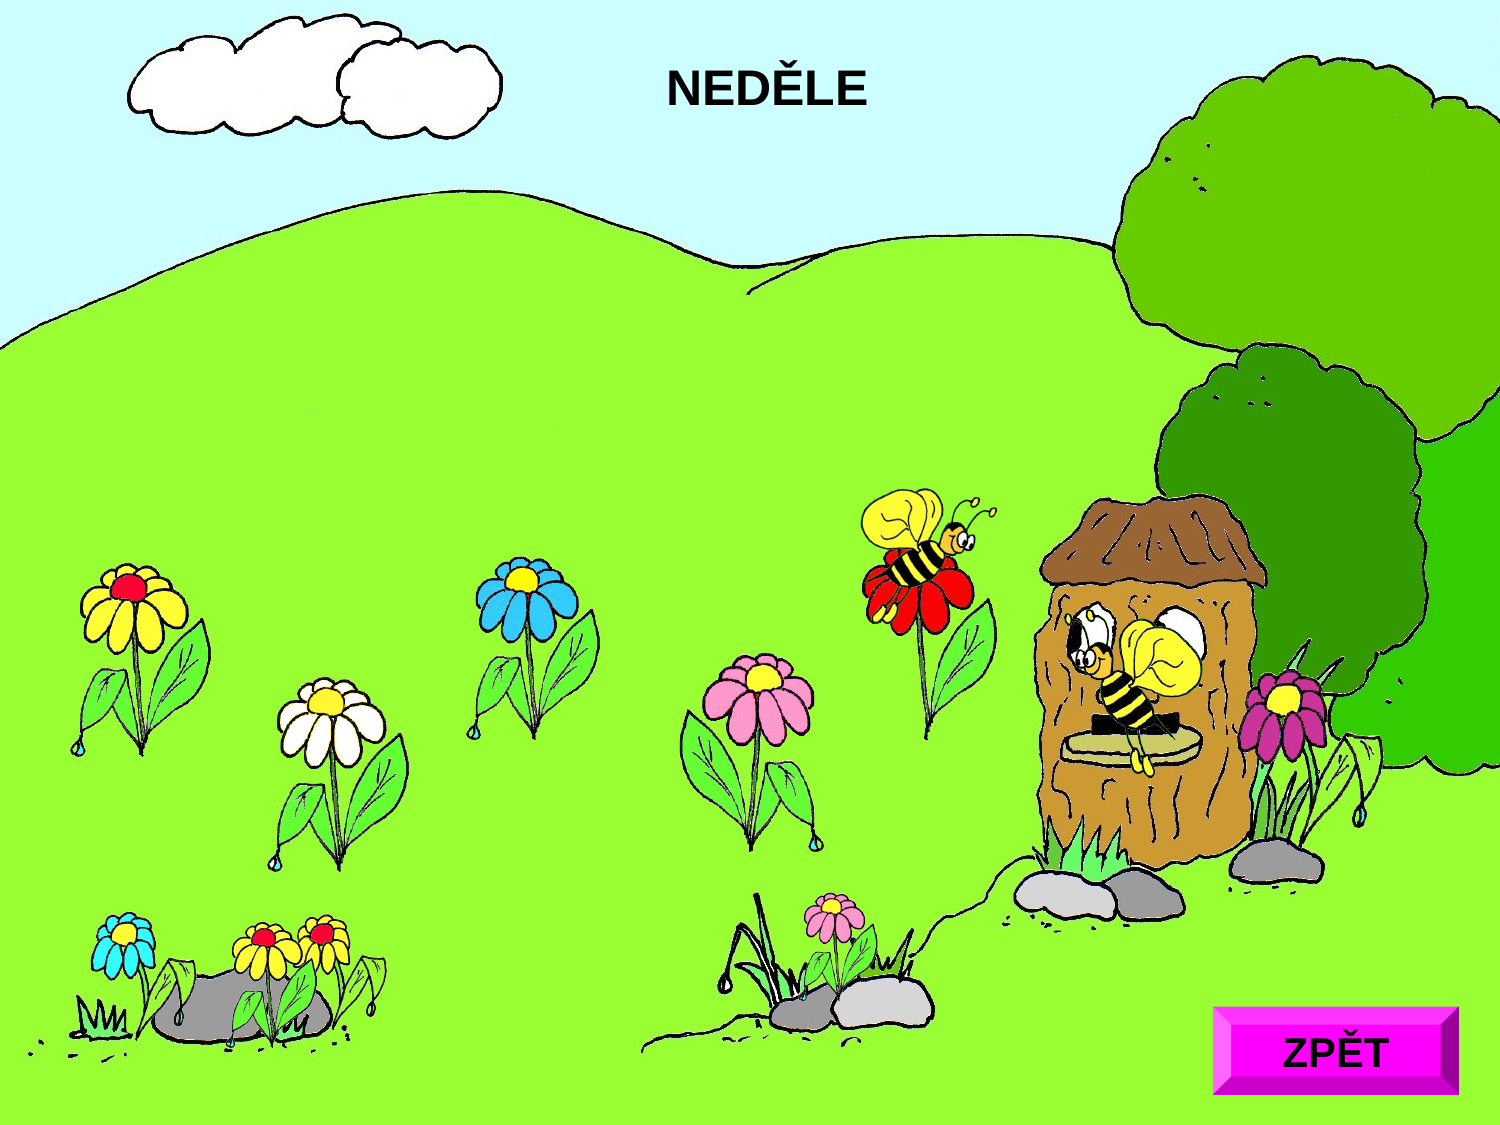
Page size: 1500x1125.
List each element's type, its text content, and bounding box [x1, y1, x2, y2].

text_box ZPĚT [1232, 1025, 1440, 1076]
text_box NEDĚLE [573, 47, 961, 124]
picture [0, 0, 1500, 1125]
